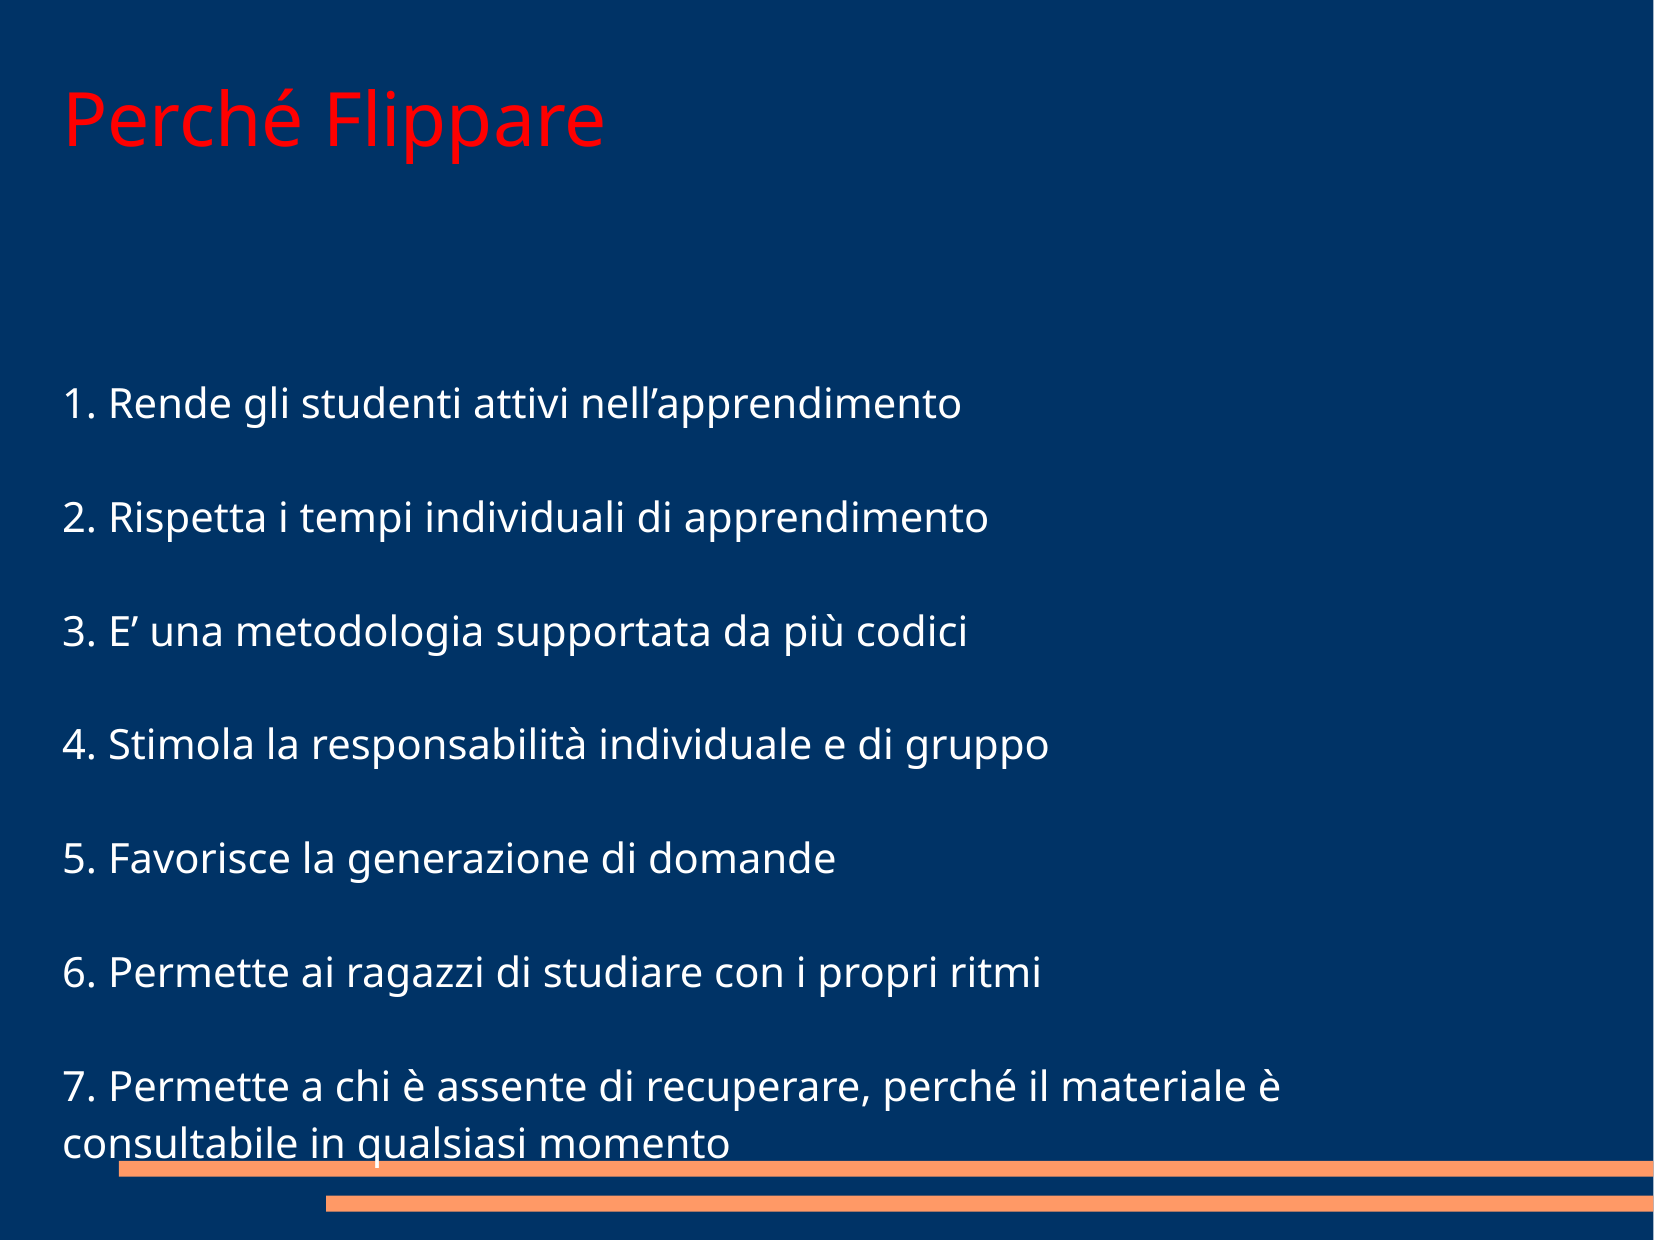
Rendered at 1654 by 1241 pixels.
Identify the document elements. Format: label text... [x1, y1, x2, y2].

text_box Perché Flippare 1. Rende gli studenti attivi nell’apprendimento 2. Rispetta i tempi individuali di apprendimento 3. E’ una metodologia supportata da più codici 4. Stimola la responsabilità individuale e di gruppo 5. Favorisce la generazione di domande 6. Permette ai ragazzi di studiare con i propri ritmi 7. Permette a chi è assente di recuperare, perché il materiale è consultabile in qualsiasi momento 8. Stimola la metacognizione [47, 59, 1361, 1205]
